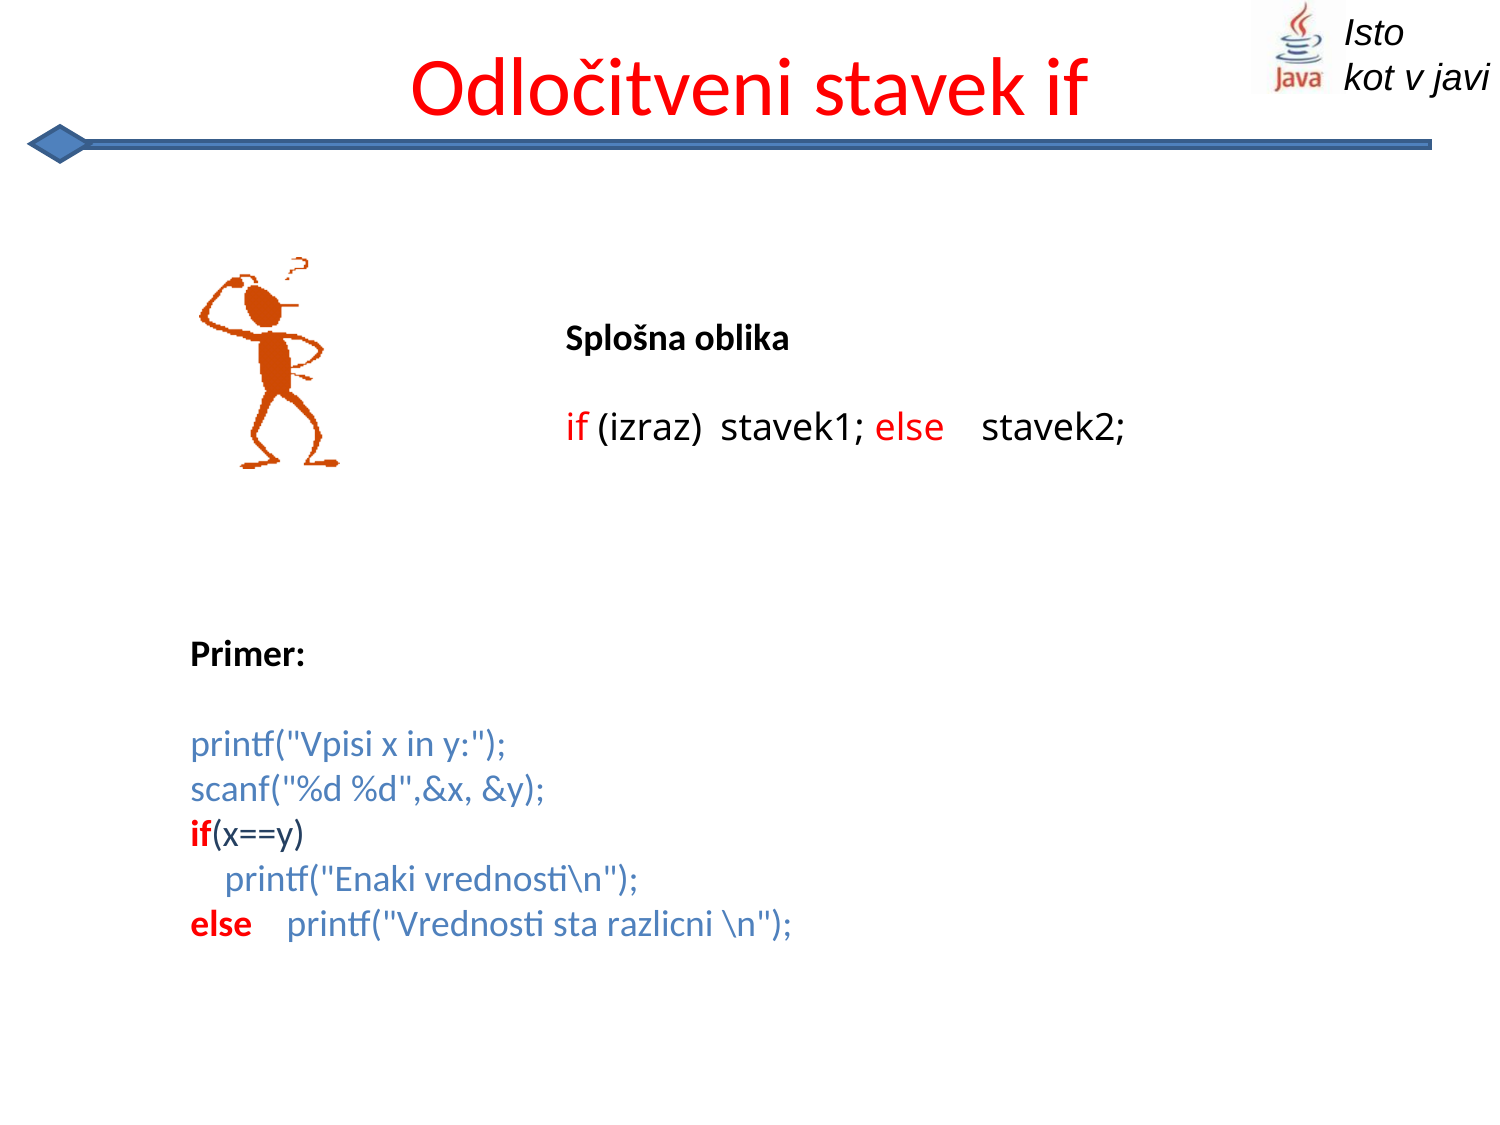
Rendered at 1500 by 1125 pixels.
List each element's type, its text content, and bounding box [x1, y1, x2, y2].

title Odločitveni stavek if [75, 23, 1426, 141]
text_box Isto kot v javi [1329, 0, 1500, 106]
picture [199, 257, 340, 469]
text_box Primer: printf("Vpisi x in y:"); scanf("%d %d",&x, &y); if(x==y) printf("Enaki vrednosti\n"); else printf("Vrednosti sta razlicni \n"); [175, 621, 1336, 997]
text_box Splošna oblika if (izraz) stavek1; else stavek2; [550, 305, 1208, 501]
picture [1251, 0, 1329, 94]
